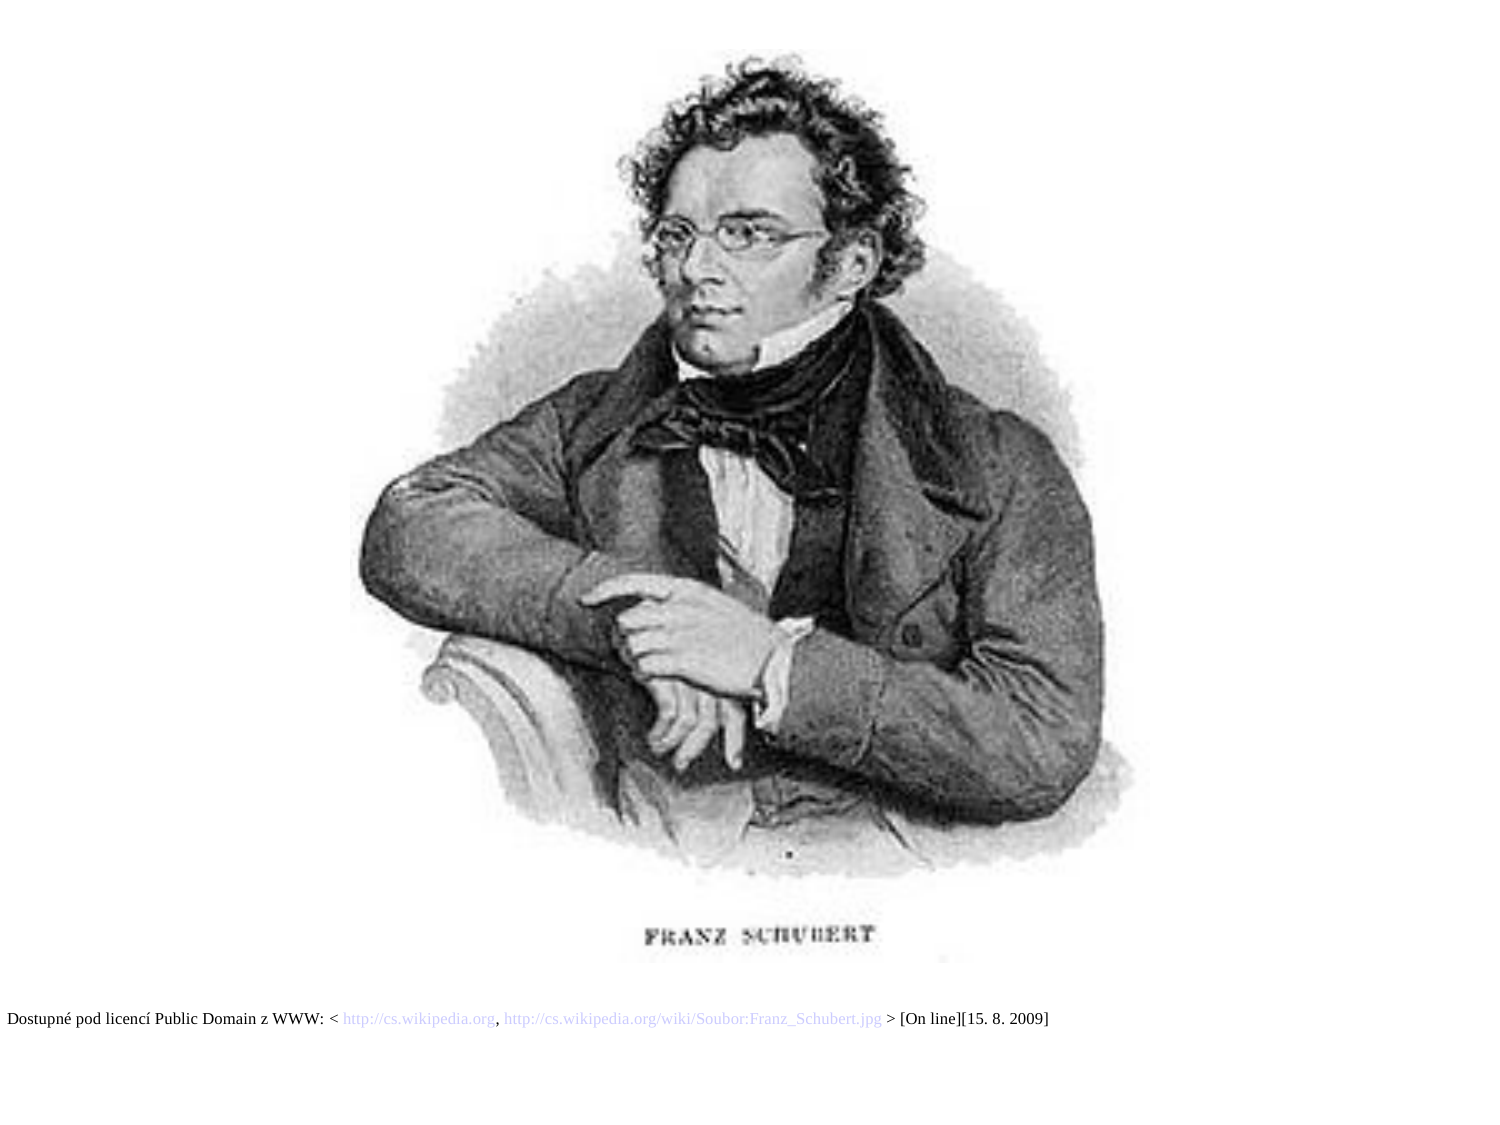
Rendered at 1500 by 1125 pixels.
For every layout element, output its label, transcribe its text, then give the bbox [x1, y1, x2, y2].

text_box Dostupné pod licencí Public Domain z WWW: < http://cs.wikipedia.org, http://cs.wikipedia.org/wiki/Soubor:Franz_Schubert.jpg > [On line][15. 8. 2009] [0, 999, 1064, 1056]
picture [350, 49, 1150, 963]
